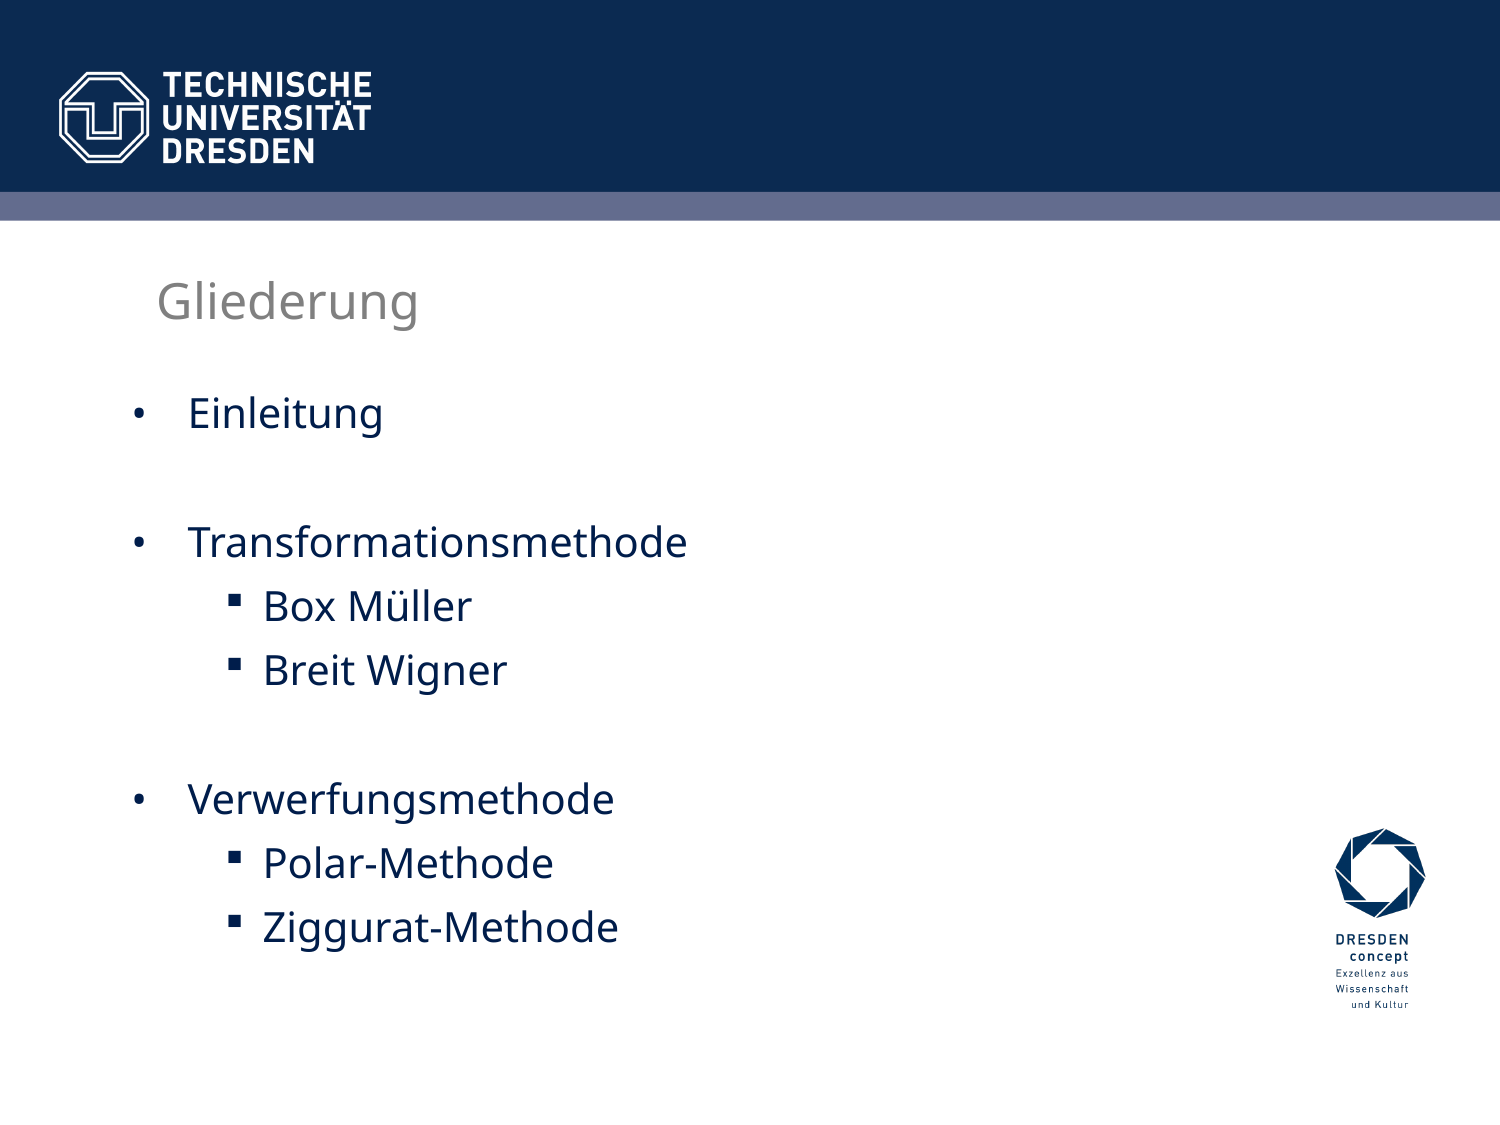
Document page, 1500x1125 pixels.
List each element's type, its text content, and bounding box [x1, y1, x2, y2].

title Gliederung [156, 206, 1388, 383]
picture [1328, 822, 1430, 1016]
list Einleitung Transformationsmethode Box Müller Breit Wigner Verwerfungsmethode Polar-Methode Ziggurat-Methode [75, 383, 1425, 916]
picture [58, 71, 371, 164]
